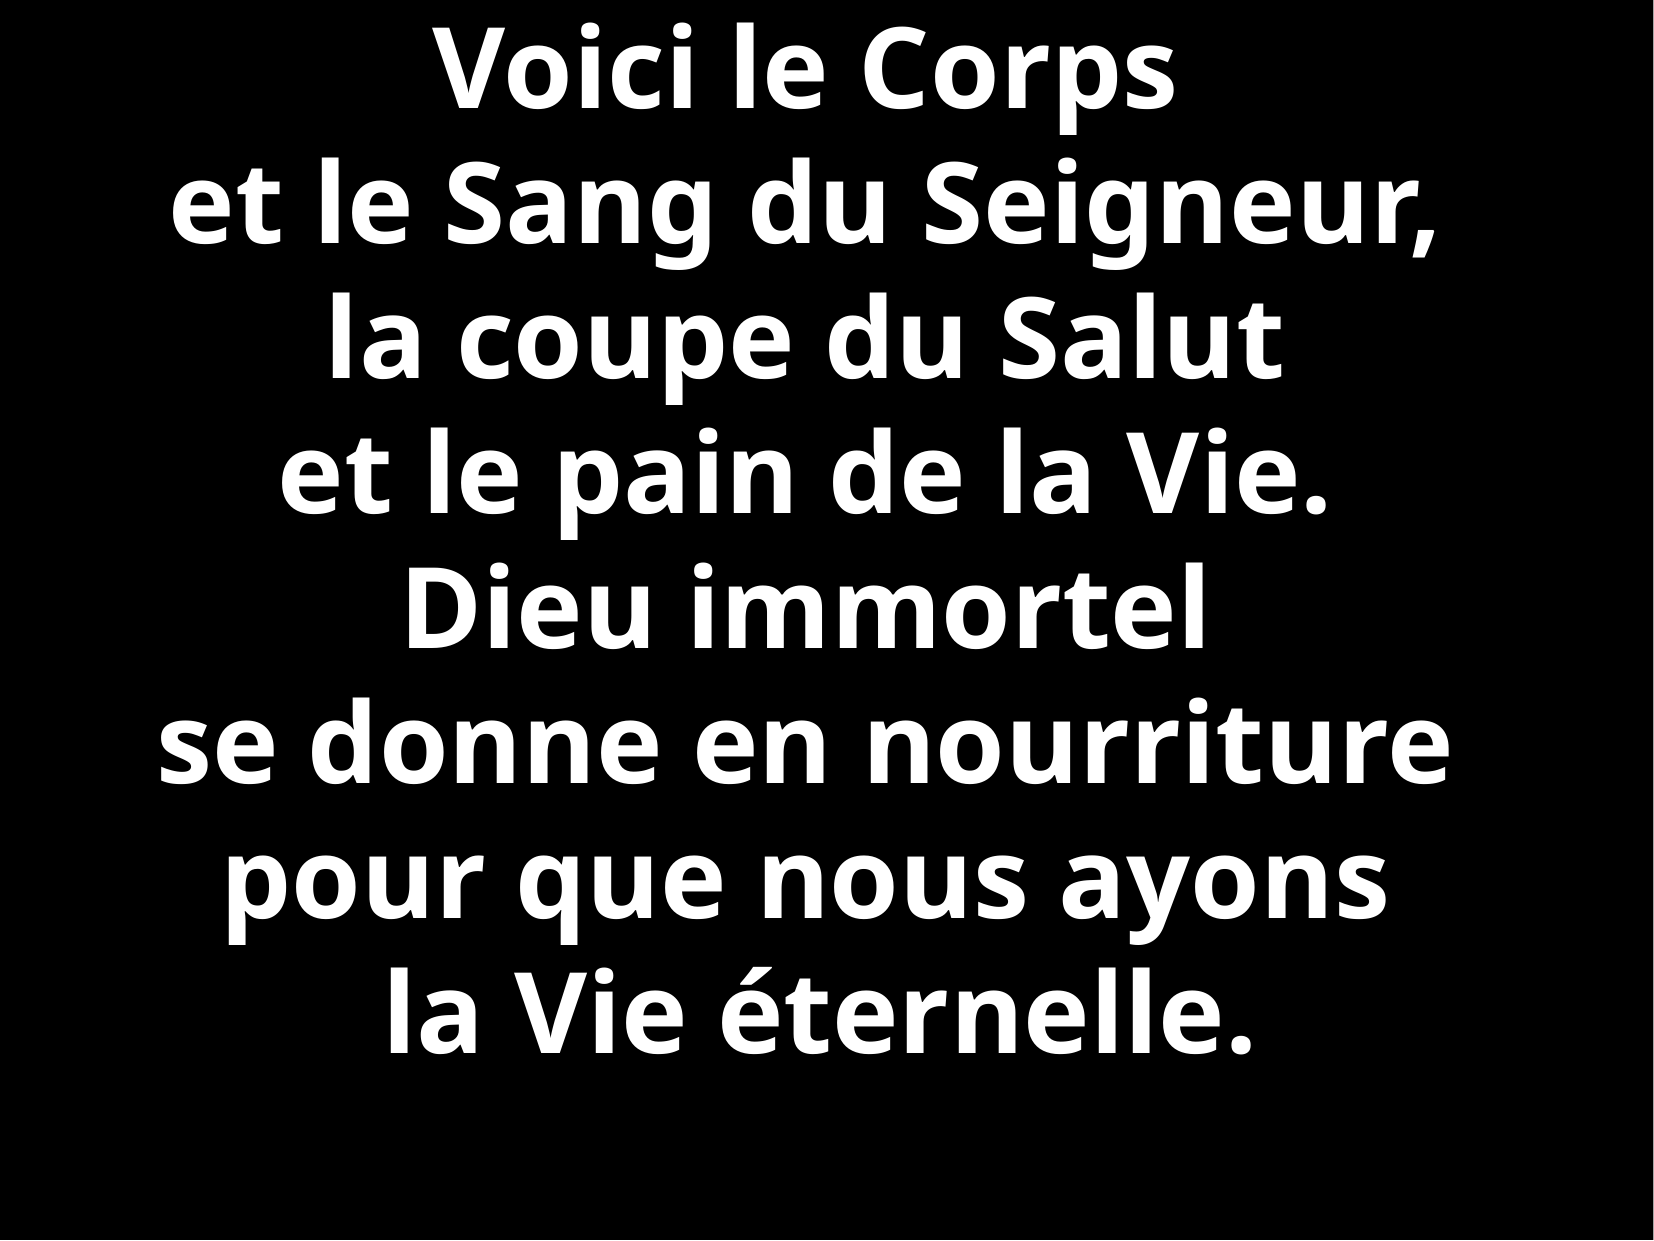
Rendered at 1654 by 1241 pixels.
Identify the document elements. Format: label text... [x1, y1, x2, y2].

list Voici le Corps et le Sang du Seigneur, la coupe du Salut et le pain de la Vie. Dieu immortel se donne en nourriture pour que nous ayons la Vie éternelle. [39, 0, 1602, 1024]
